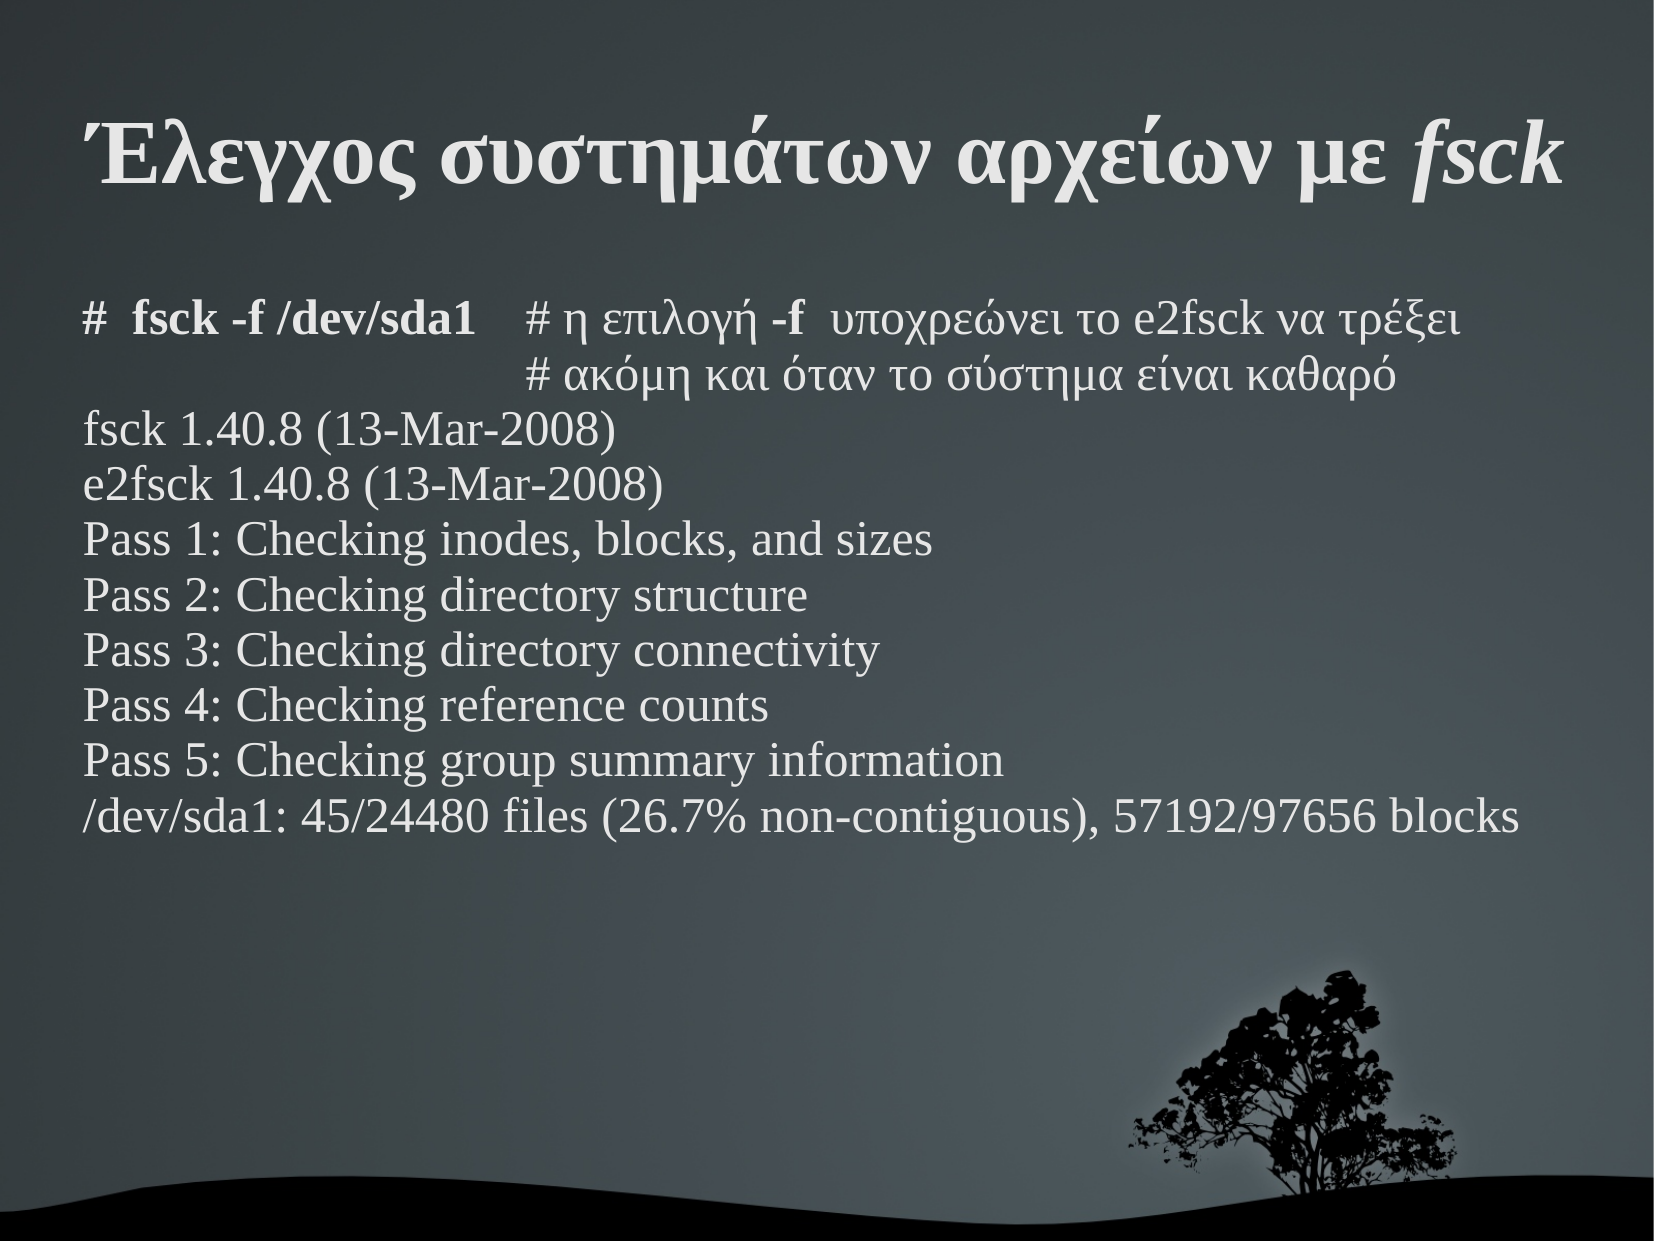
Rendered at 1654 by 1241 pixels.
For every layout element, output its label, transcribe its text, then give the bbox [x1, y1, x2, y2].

picture [0, 0, 1654, 1241]
title Έλεγχος συστημάτων αρχείων με fsck [82, 49, 1571, 257]
list # fsck -f /dev/sda1 # η επιλογή -f υποχρεώνει το e2fsck να τρέξει # ακόμη και όταν το σύστημα είναι καθαρό fsck 1.40.8 (13-Mar-2008) e2fsck 1.40.8 (13-Mar-2008) Pass 1: Checking inodes, blocks, and sizes Pass 2: Checking directory structure Pass 3: Checking directory connectivity Pass 4: Checking reference counts Pass 5: Checking group summary information /dev/sda1: 45/24480 files (26.7% non-contiguous), 57192/97656 blocks [82, 290, 1571, 1109]
